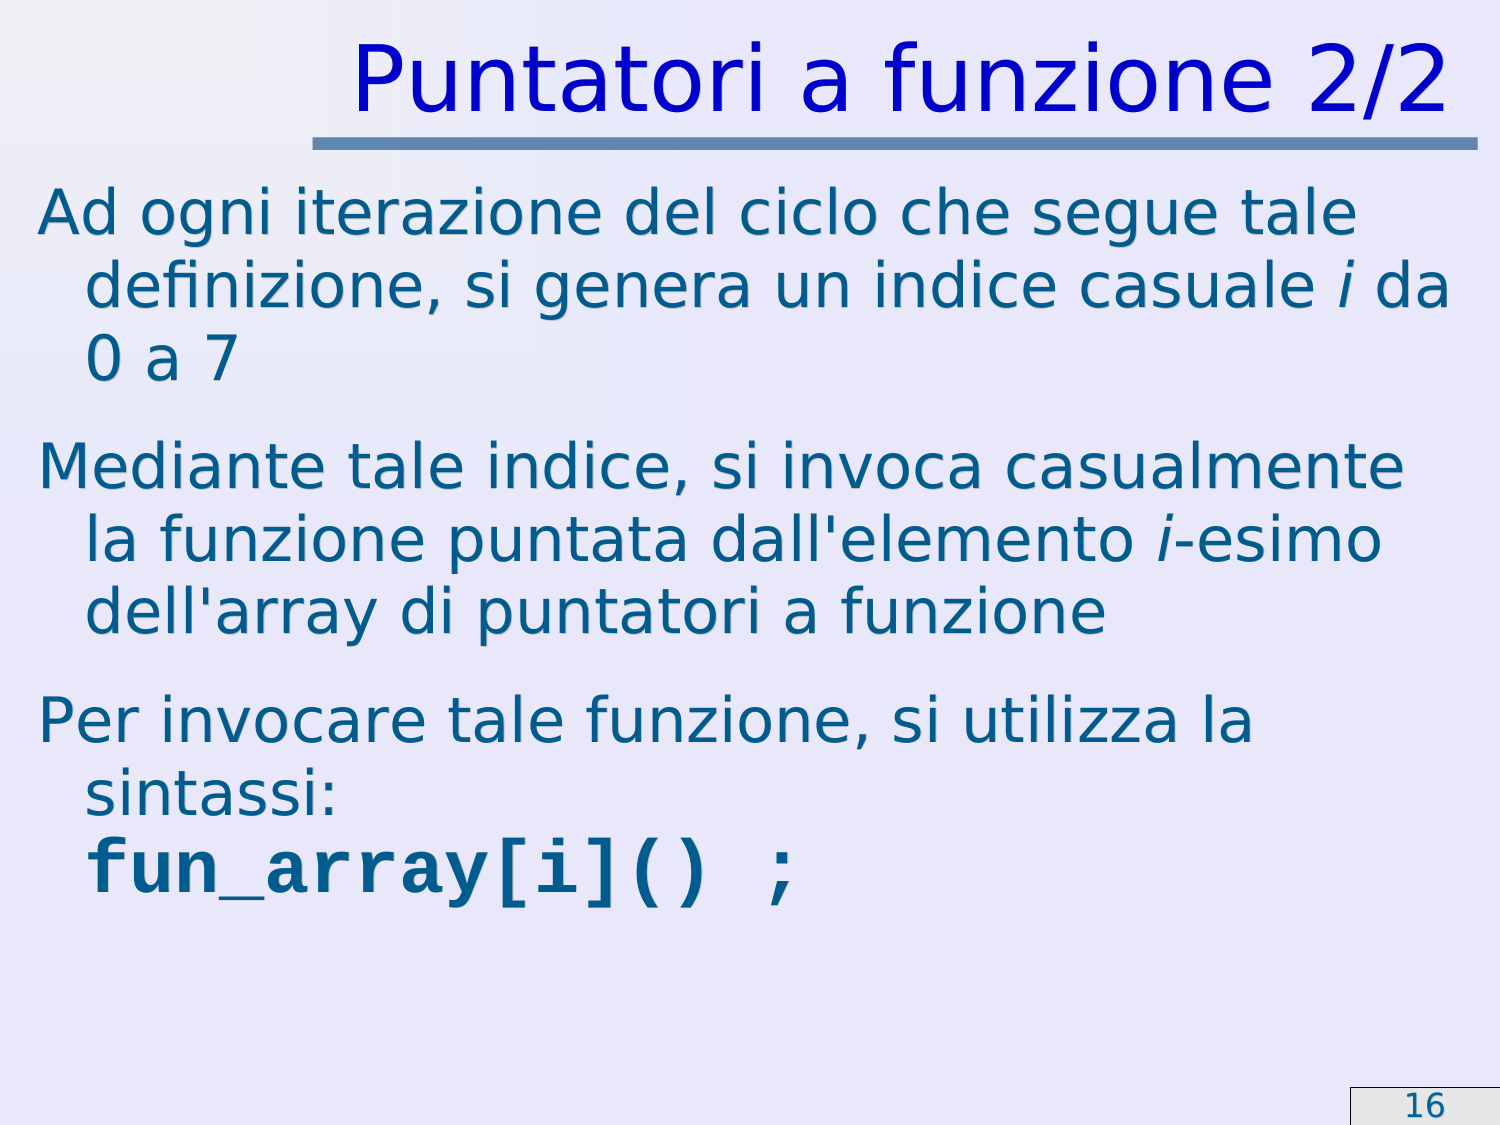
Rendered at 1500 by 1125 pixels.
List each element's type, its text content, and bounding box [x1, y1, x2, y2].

text_box [312, 137, 1478, 150]
text_box Ad ogni iterazione del ciclo che segue tale definizione, si genera un indice casuale i da 0 a 7 Mediante tale indice, si invoca casualmente la funzione puntata dall'elemento i-esimo dell'array di puntatori a funzione Per invocare tale funzione, si utilizza la sintassi: fun_array[i]() ; [37, 176, 1463, 915]
title Puntatori a funzione 2/2 [18, 0, 1470, 141]
